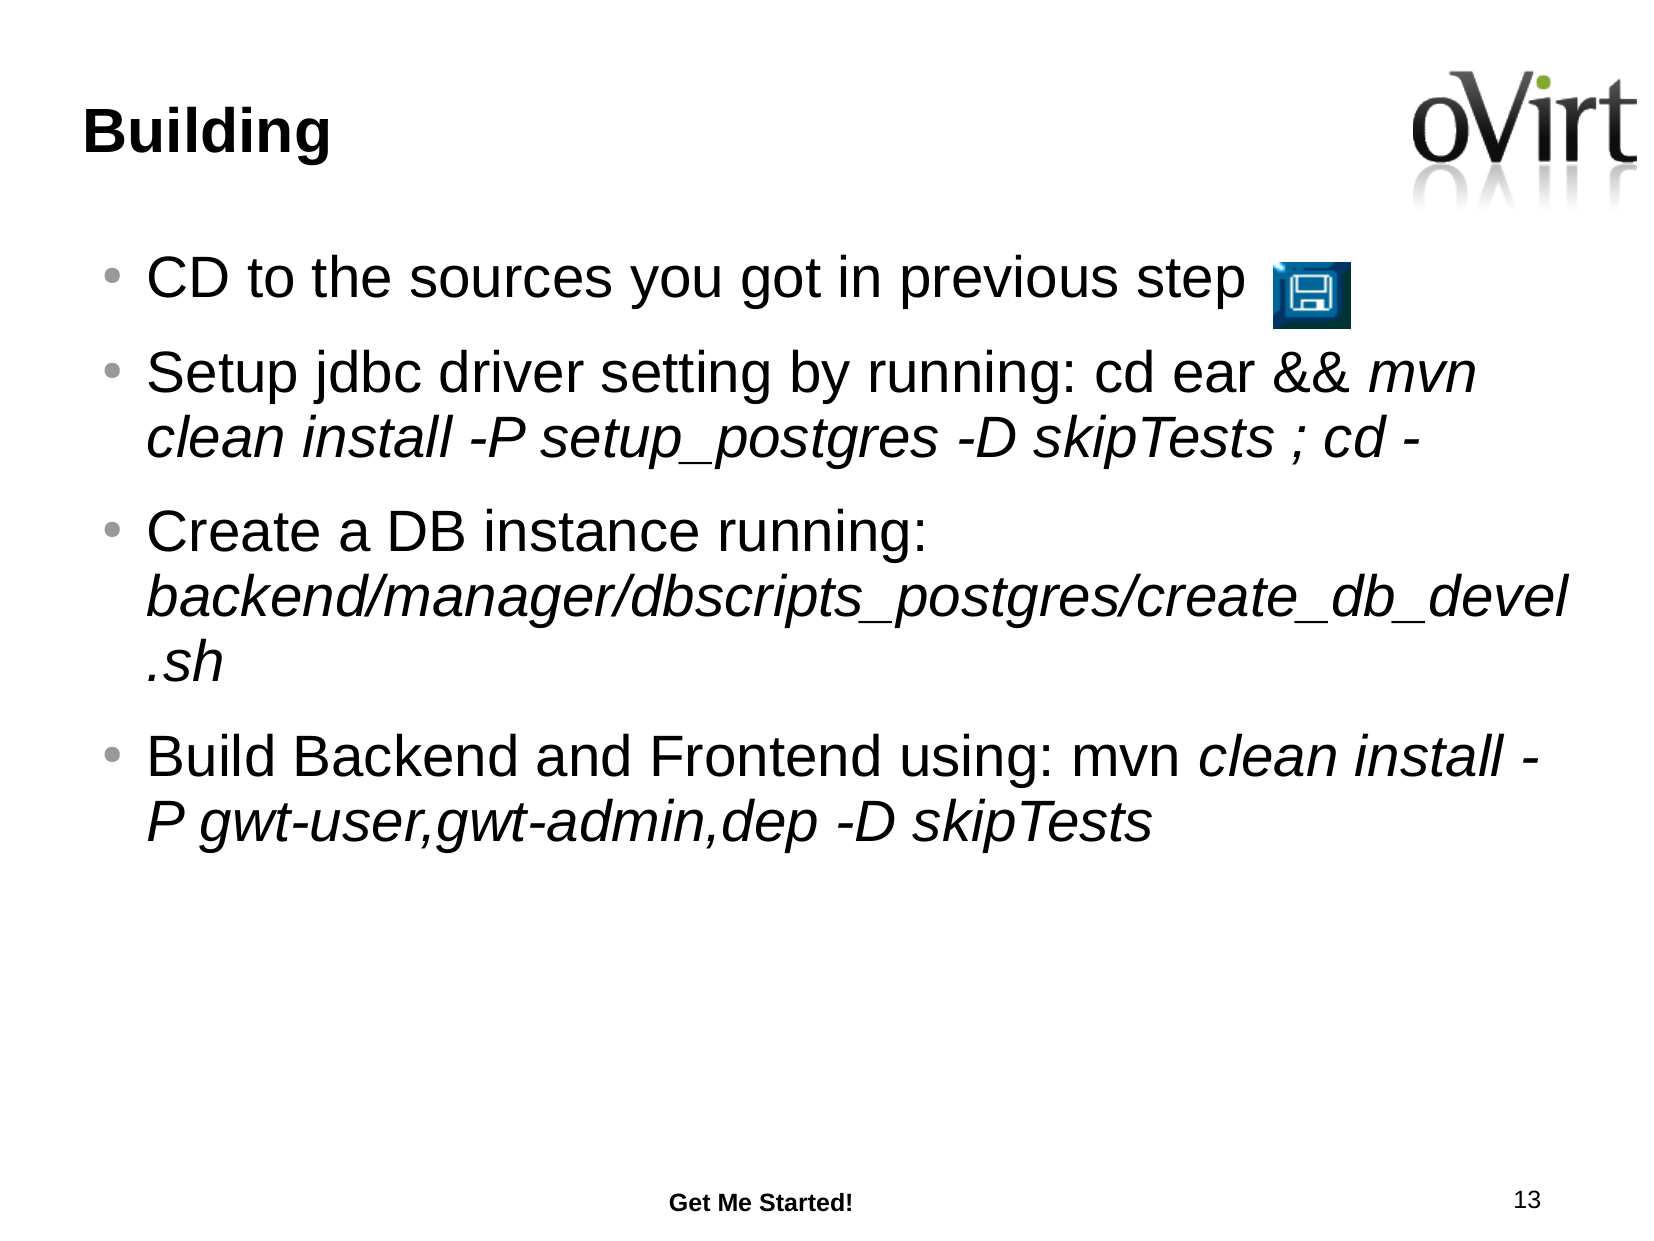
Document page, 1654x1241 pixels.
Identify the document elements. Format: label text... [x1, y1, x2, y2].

title Building [82, 37, 1303, 226]
picture [1290, 275, 1332, 311]
list CD to the sources you got in previous step Setup jdbc driver setting by running: cd ear && mvn clean install -P setup_postgres -D skipTests ; cd - Create a DB instance running: backend/manager/dbscripts_postgres/create_db_devel.sh Build Backend and Frontend using: mvn clean install -P gwt-user,gwt-admin,dep -D skipTests [86, 244, 1576, 1039]
picture [1273, 262, 1351, 329]
picture [1413, 63, 1637, 212]
picture [1273, 262, 1285, 272]
